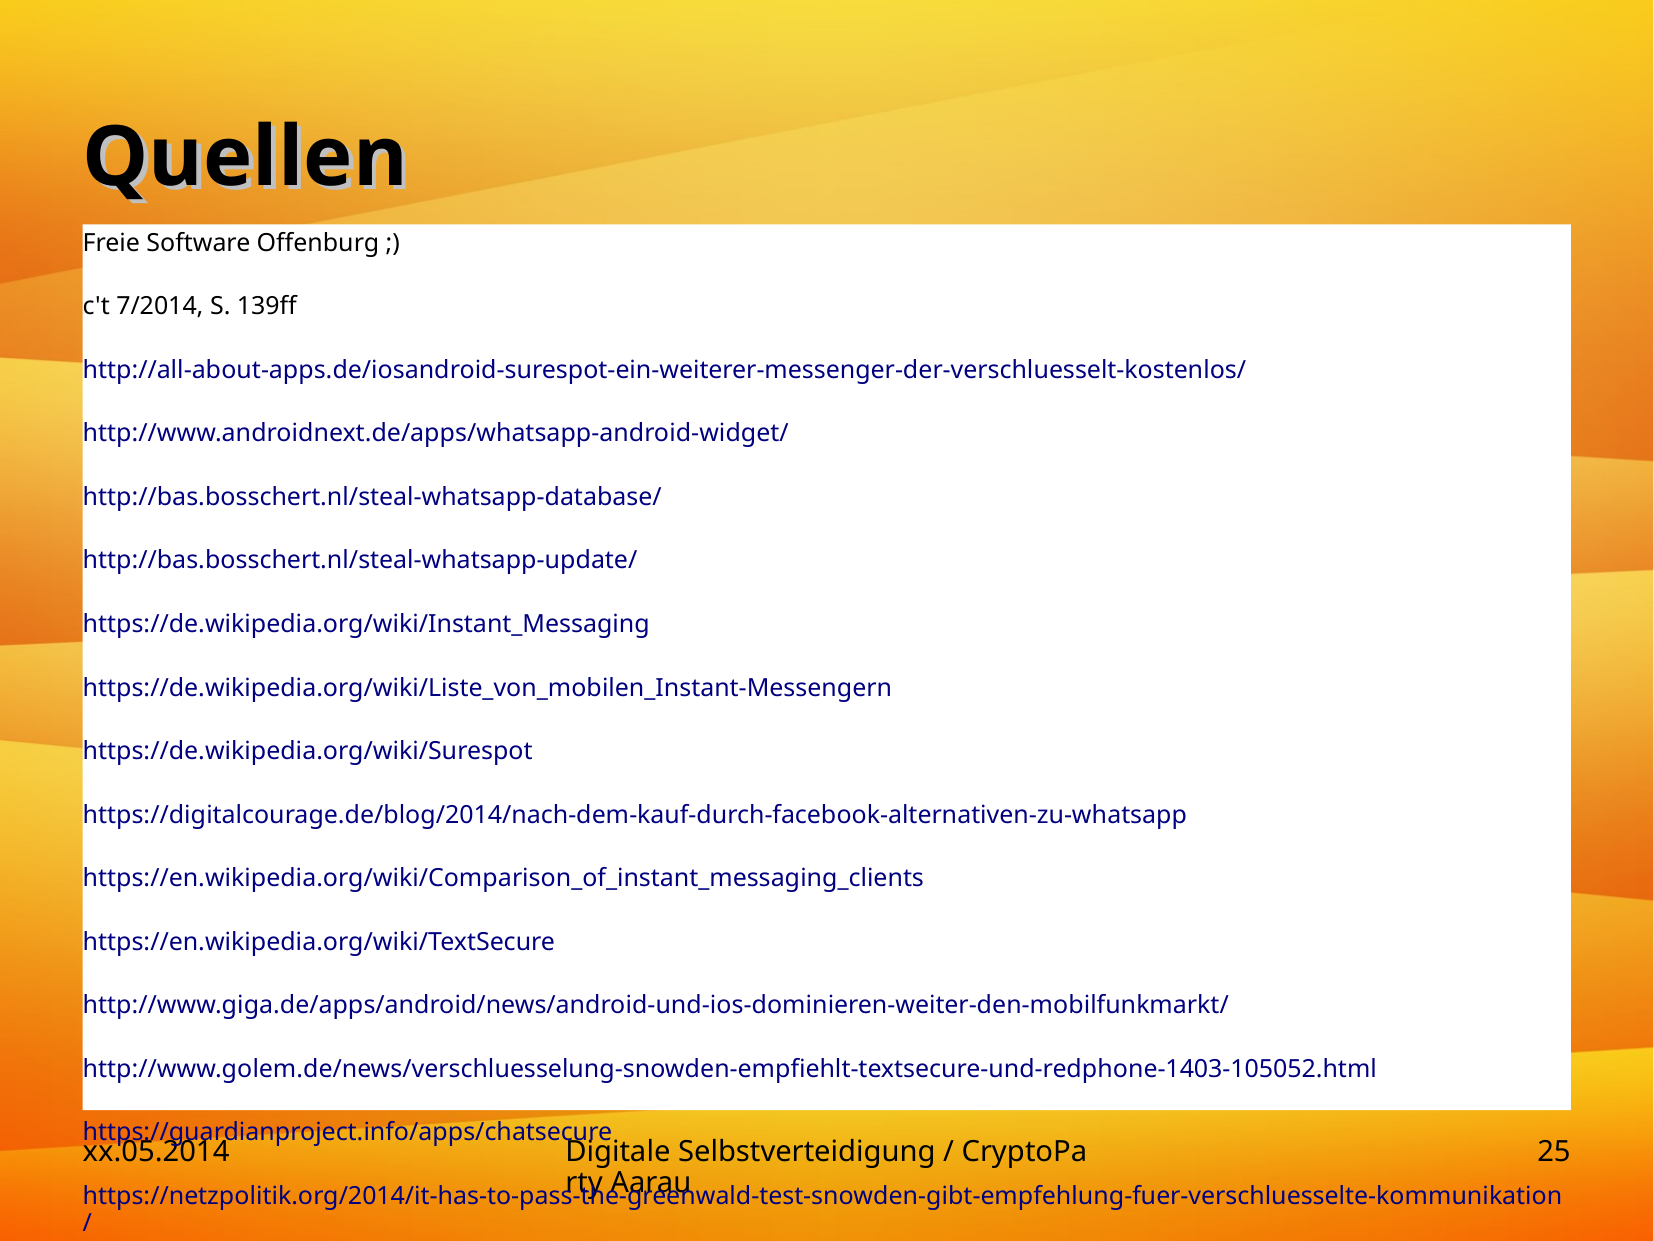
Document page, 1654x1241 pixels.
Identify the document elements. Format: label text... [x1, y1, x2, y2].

list Freie Software Offenburg ;) c't 7/2014, S. 139ff http://all-about-apps.de/iosandroid-surespot-ein-weiterer-messenger-der-verschluesselt-kostenlos/ http://www.androidnext.de/apps/whatsapp-android-widget/ http://bas.bosschert.nl/steal-whatsapp-database/ http://bas.bosschert.nl/steal-whatsapp-update/ https://de.wikipedia.org/wiki/Instant_Messaging https://de.wikipedia.org/wiki/Liste_von_mobilen_Instant-Messengern https://de.wikipedia.org/wiki/Surespot https://digitalcourage.de/blog/2014/nach-dem-kauf-durch-facebook-alternativen-zu-whatsapp https://en.wikipedia.org/wiki/Comparison_of_instant_messaging_clients https://en.wikipedia.org/wiki/TextSecure http://www.giga.de/apps/android/news/android-und-ios-dominieren-weiter-den-mobilfunkmarkt/ http://www.golem.de/news/verschluesselung-snowden-empfiehlt-textsecure-und-redphone-1403-105052.html https://guardianproject.info/apps/chatsecure https://netzpolitik.org/2014/it-has-to-pass-the-greenwald-test-snowden-gibt-empfehlung-fuer-verschluesselte-kommunikation/ [82, 224, 1571, 1111]
picture [0, 0, 1654, 1241]
title Quellen [82, 49, 1571, 224]
